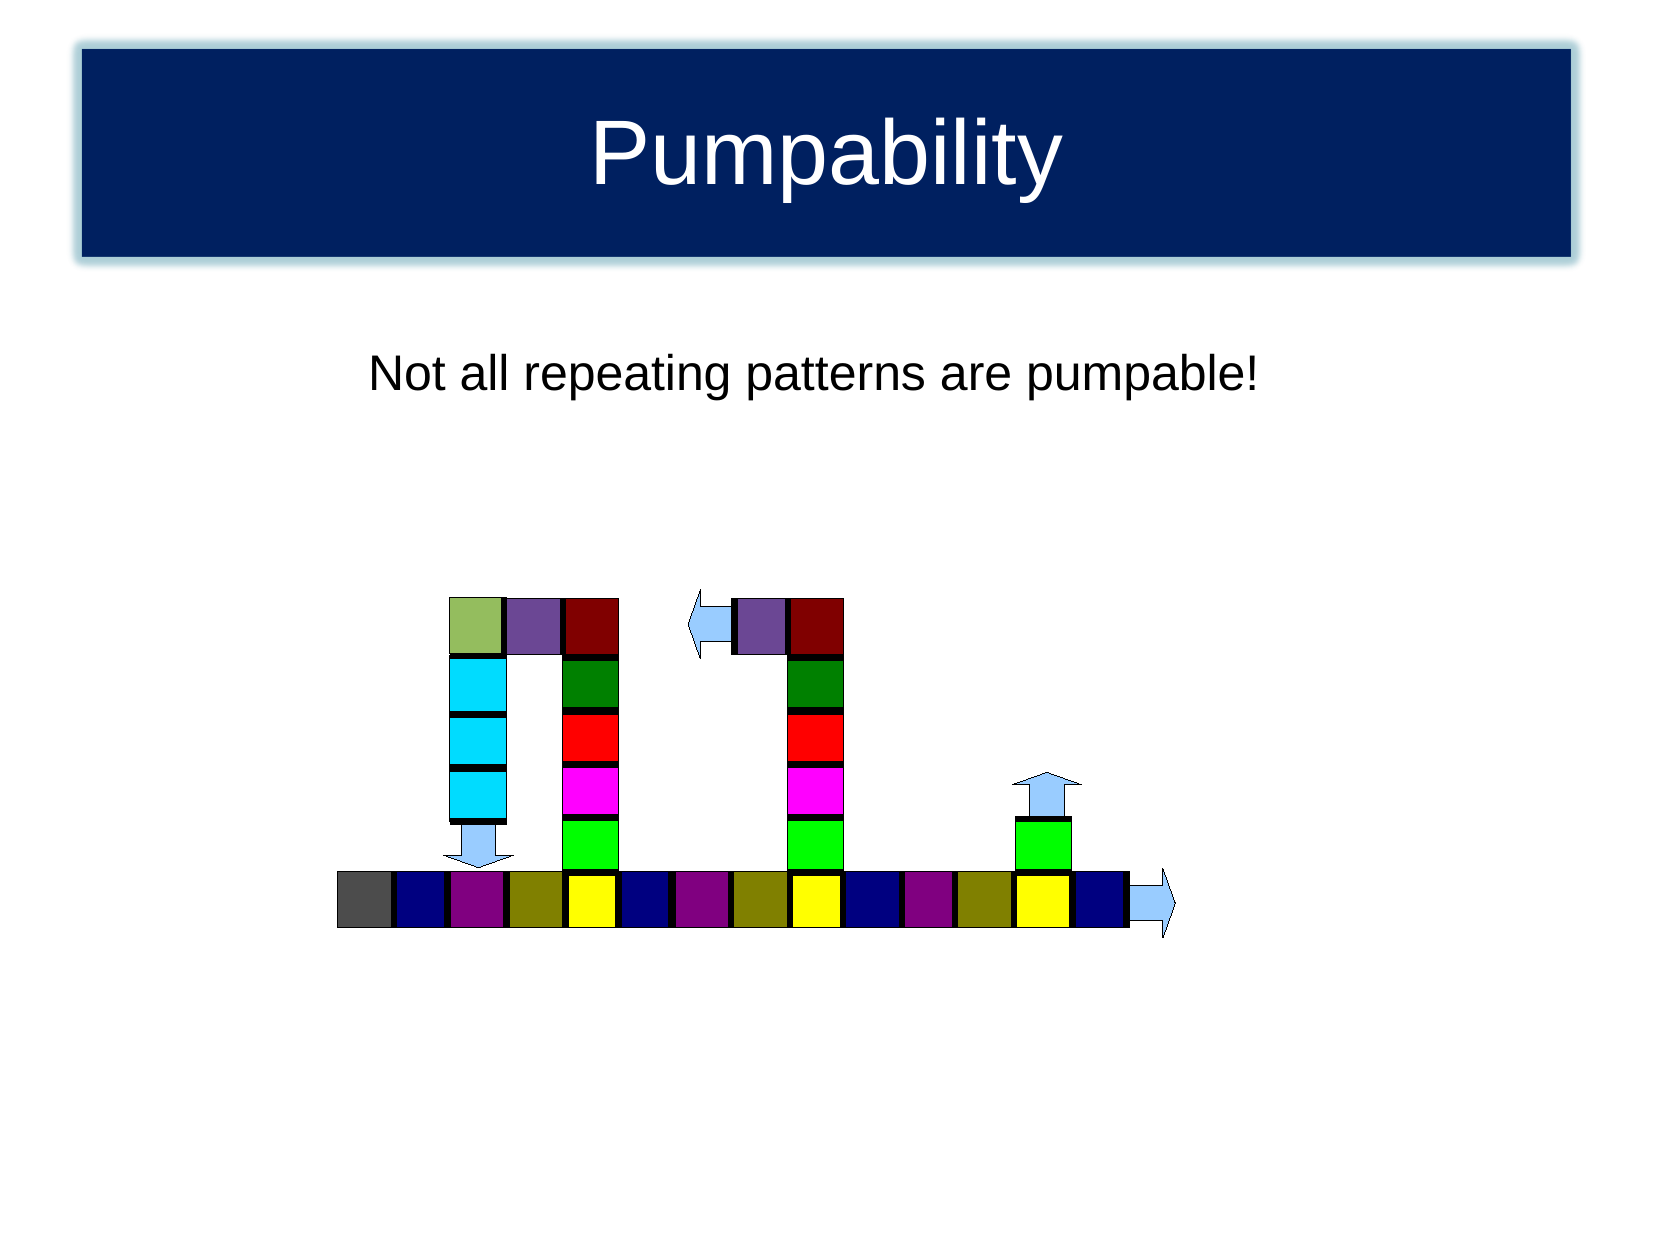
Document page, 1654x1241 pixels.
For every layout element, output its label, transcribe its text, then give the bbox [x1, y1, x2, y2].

text_box Pumpability [82, 49, 1571, 257]
text_box Not all repeating patterns are pumpable! [353, 337, 1276, 409]
picture [61, 28, 1592, 278]
text_box [337, 589, 1176, 938]
